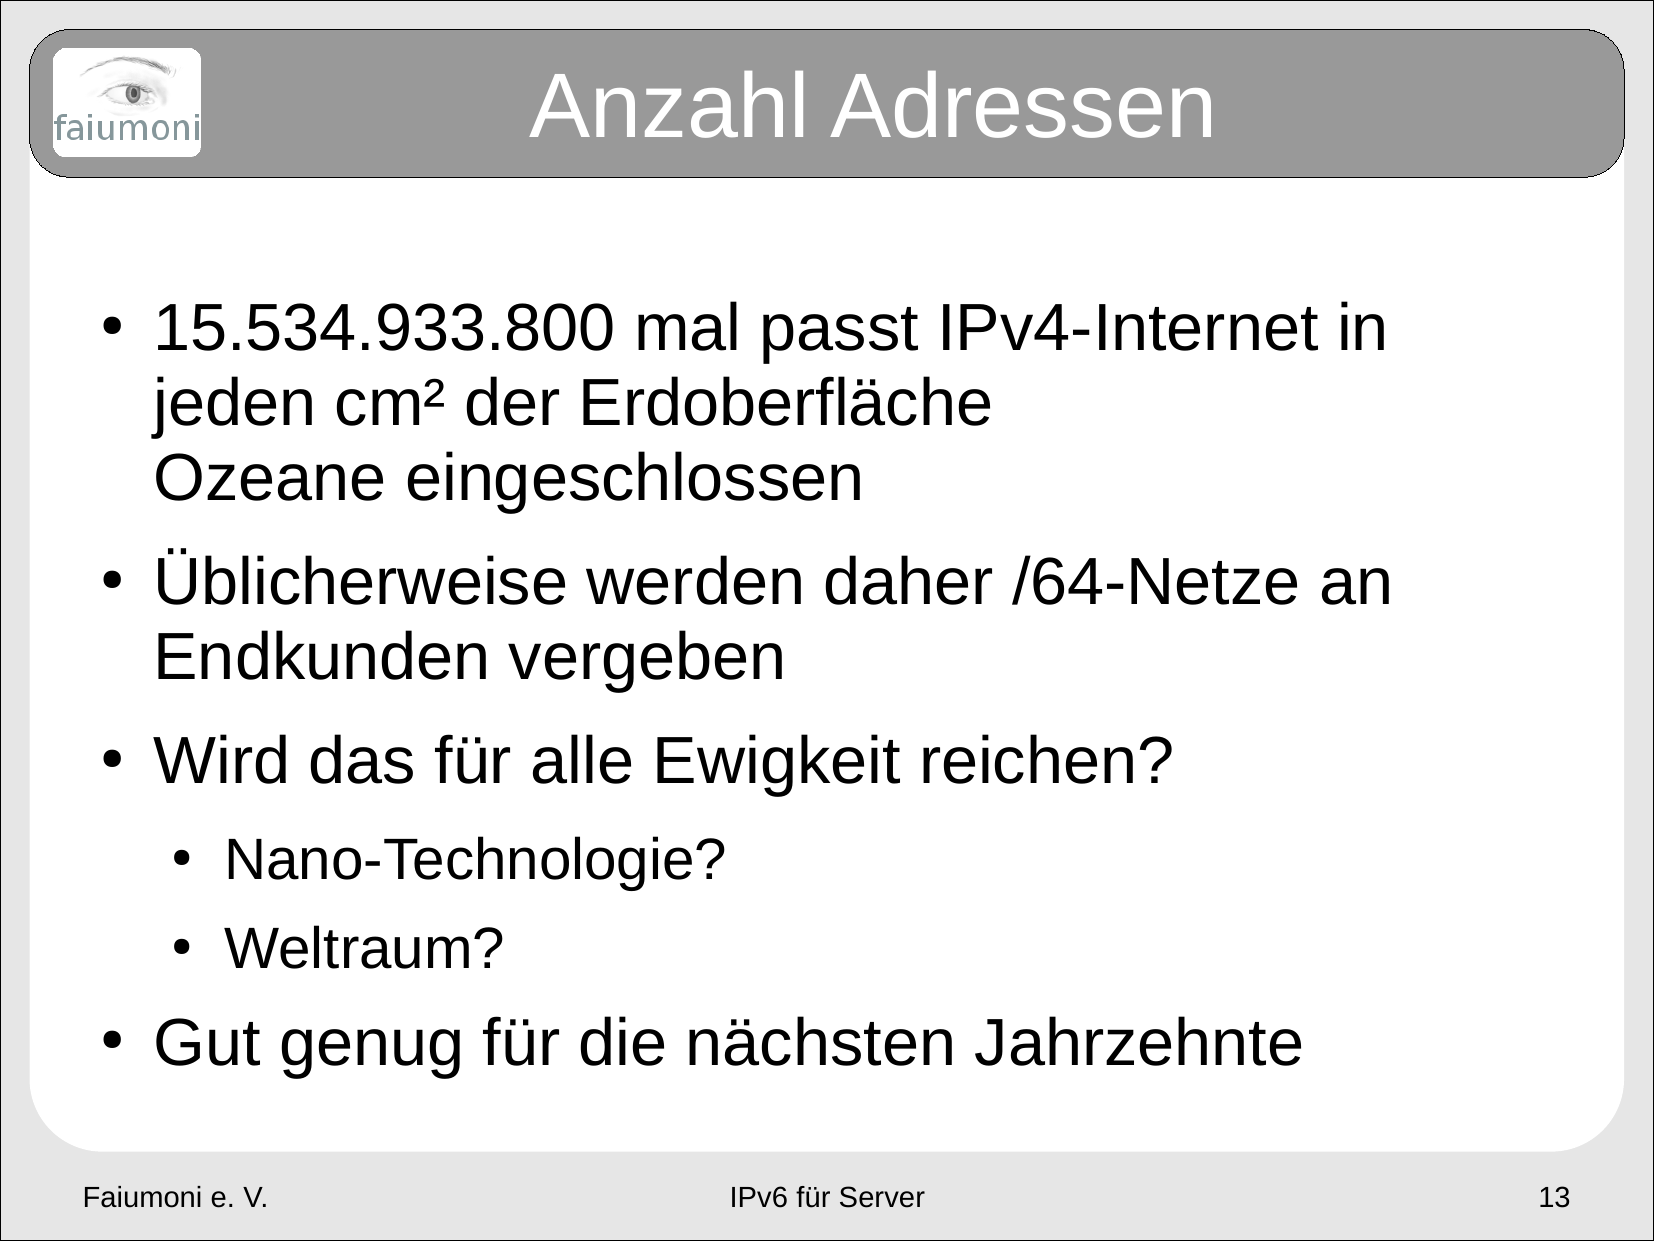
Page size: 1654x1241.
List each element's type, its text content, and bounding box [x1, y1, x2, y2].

picture [53, 48, 129, 157]
title Anzahl Adressen [129, 2, 1619, 210]
list 15.534.933.800 mal passt IPv4-Internet in jeden cm² der Erdoberfläche Ozeane eingeschlossen Üblicherweise werden daher /64-Netze an Endkunden vergeben Wird das für alle Ewigkeit reichen? Nano-Technologie? Weltraum? Gut genug für die nächsten Jahrzehnte [82, 290, 1571, 1109]
